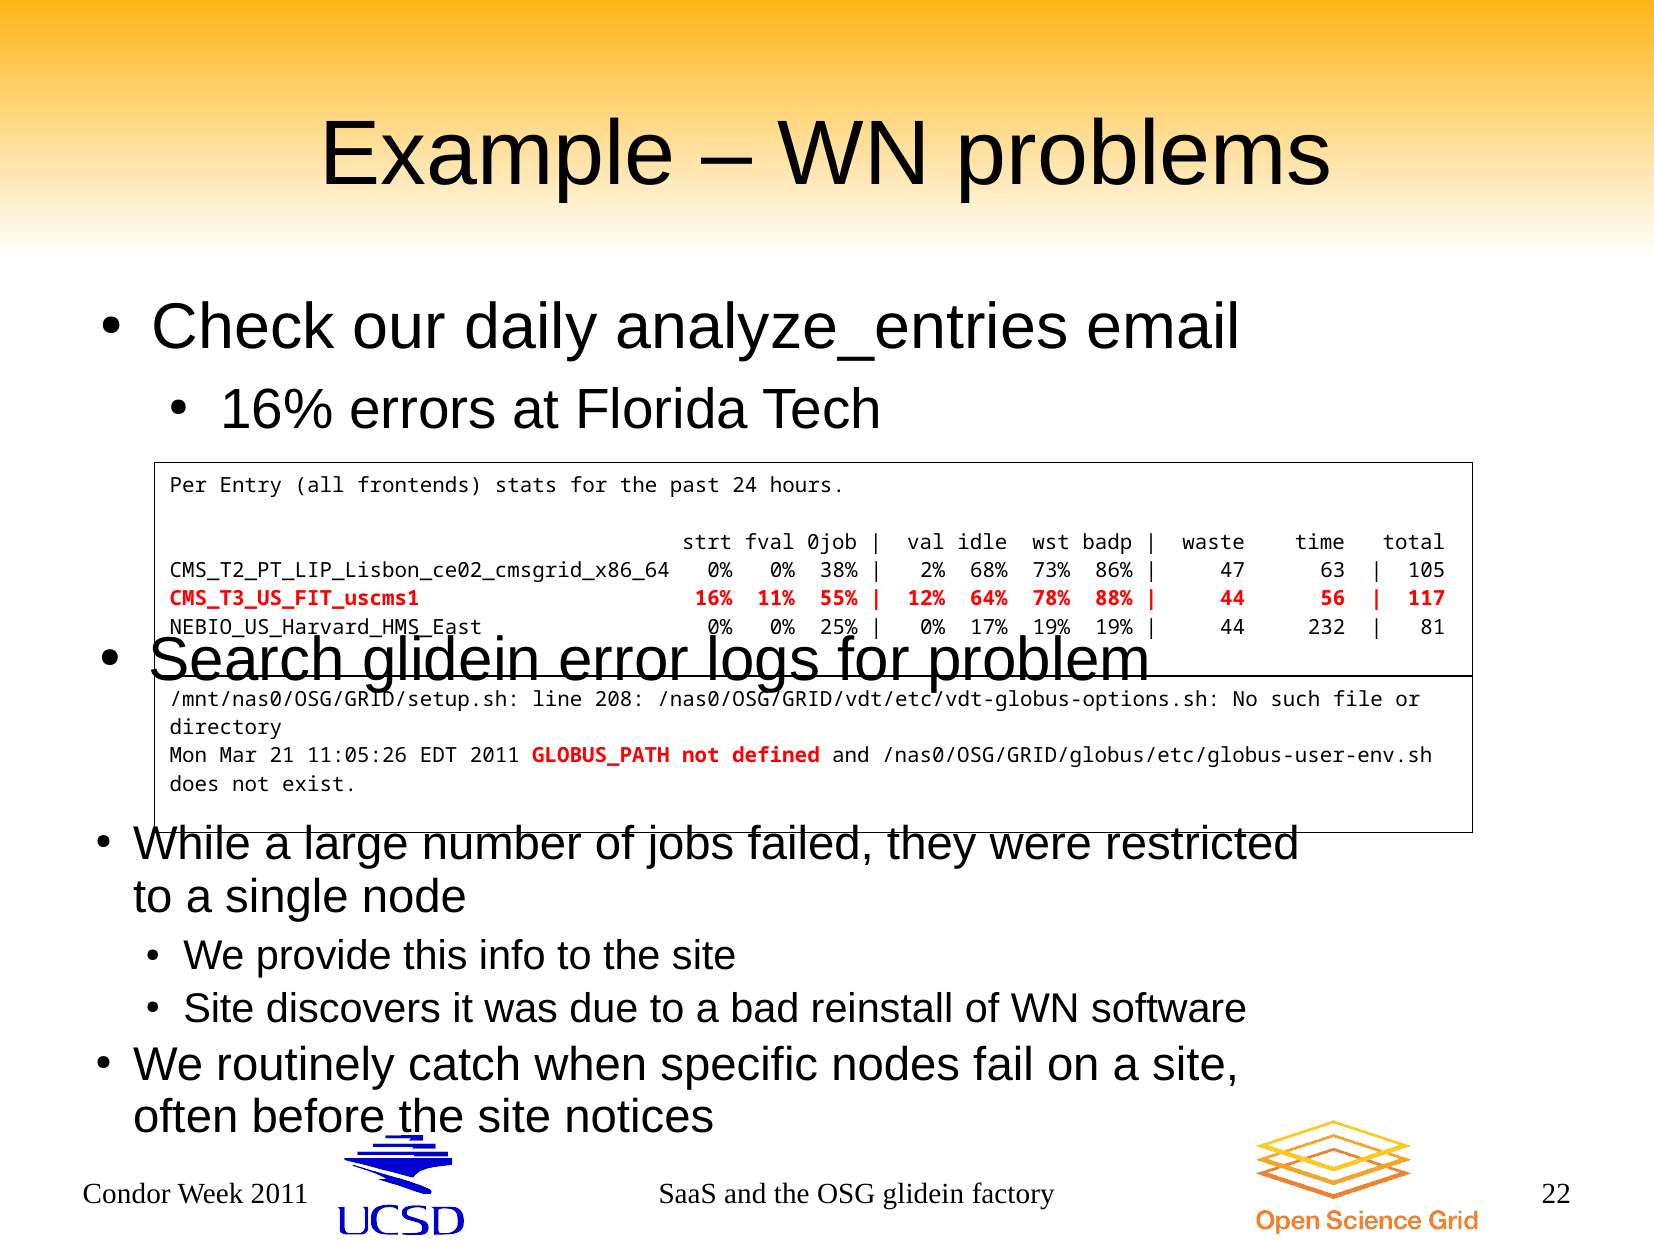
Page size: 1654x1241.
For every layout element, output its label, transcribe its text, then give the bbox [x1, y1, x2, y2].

list Check our daily analyze_entries email 16% errors at Florida Tech [82, 290, 1571, 441]
list Search glidein error logs for problem [82, 623, 1571, 694]
list While a large number of jobs failed, they were restricted to a single node We provide this info to the site Site discovers it was due to a bad reinstall of WN software We routinely catch when specific nodes fail on a site, often before the site notices [82, 816, 1595, 1204]
title Example – WN problems [82, 49, 1571, 257]
text_box /mnt/nas0/OSG/GRID/setup.sh: line 208: /nas0/OSG/GRID/vdt/etc/vdt-globus-options.sh: No such file or directory Mon Mar 21 11:05:26 EDT 2011 GLOBUS_PATH not defined and /nas0/OSG/GRID/globus/etc/globus-user-env.sh does not exist. [154, 694, 1473, 816]
picture [337, 1204, 464, 1235]
picture [1255, 1204, 1478, 1234]
text_box Per Entry (all frontends) stats for the past 24 hours. strt fval 0job | val idle wst badp | waste time total CMS_T2_PT_LIP_Lisbon_ce02_cmsgrid_x86_64 0% 0% 38% | 2% 68% 73% 86% | 47 63 | 105 CMS_T3_US_FIT_uscms1 16% 11% 55% | 12% 64% 78% 88% | 44 56 | 117 NEBIO_US_Harvard_HMS_East 0% 0% 25% | 0% 17% 19% 19% | 44 232 | 81 [154, 462, 1473, 623]
